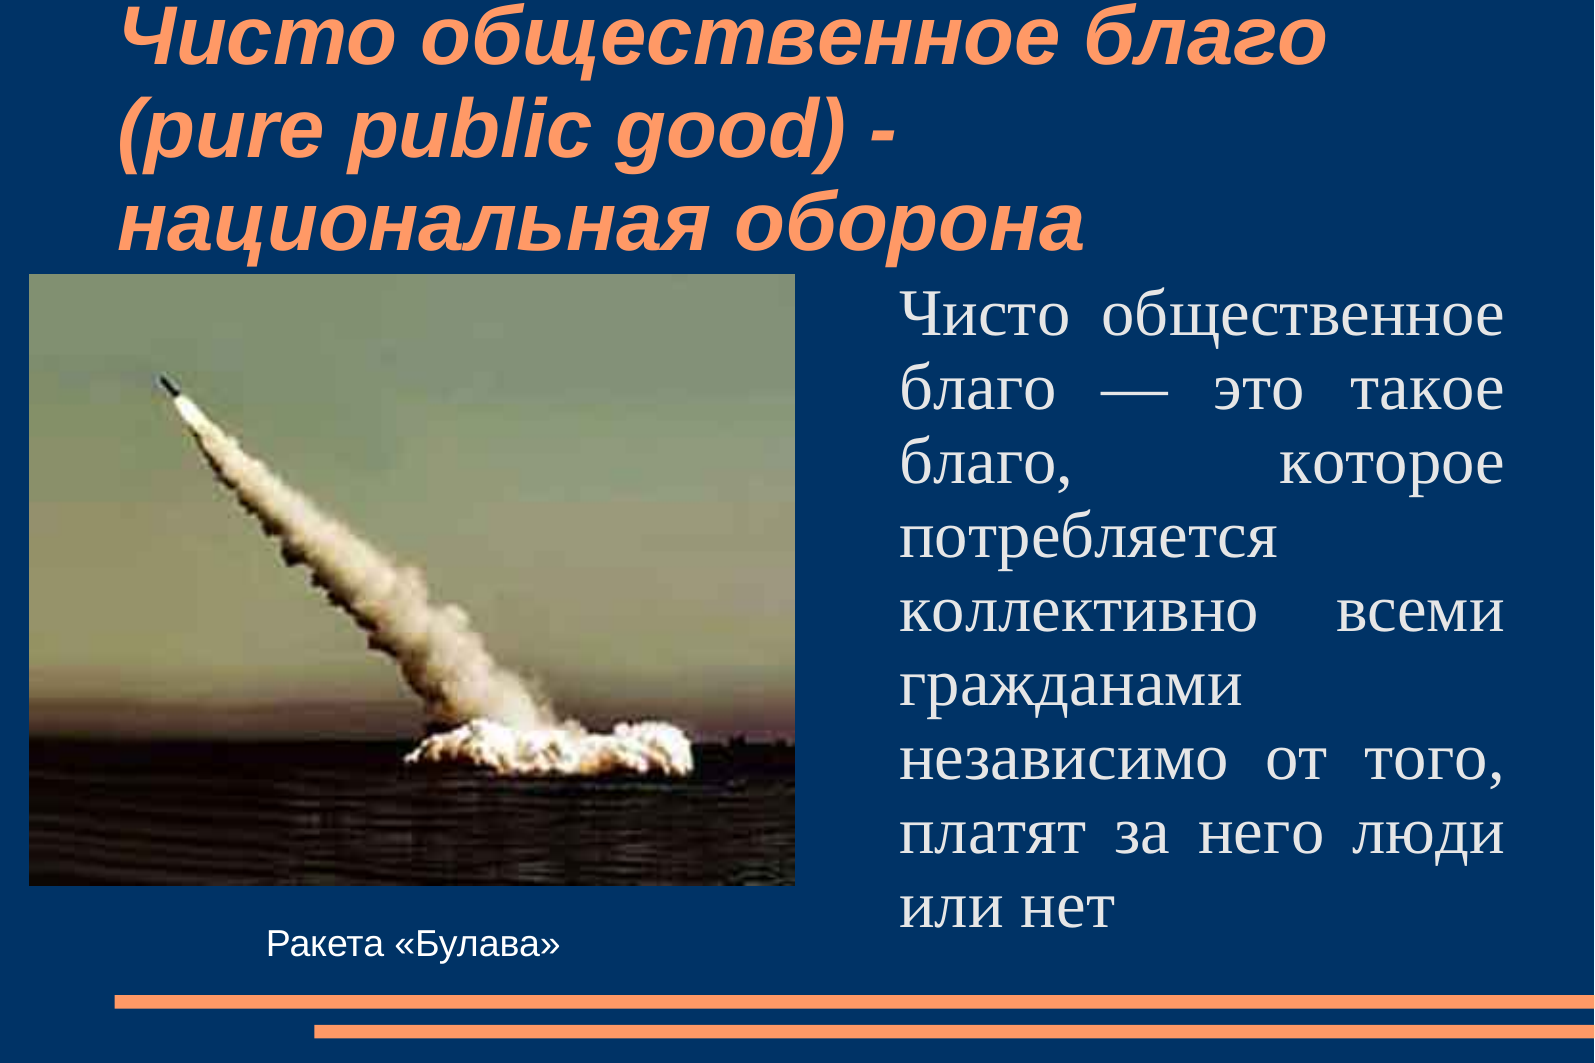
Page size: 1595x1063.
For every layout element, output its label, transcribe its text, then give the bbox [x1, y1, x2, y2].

title Чисто общественное благо (pure public good) - национальная оборона [117, 0, 1479, 269]
list Чисто общественное благо — это такое благо, которое потребляется коллективно всеми гражданами независимо от того, платят за него люди или нет [828, 276, 1506, 956]
text_box Ракета «Булава» [118, 915, 709, 973]
picture [29, 274, 795, 886]
